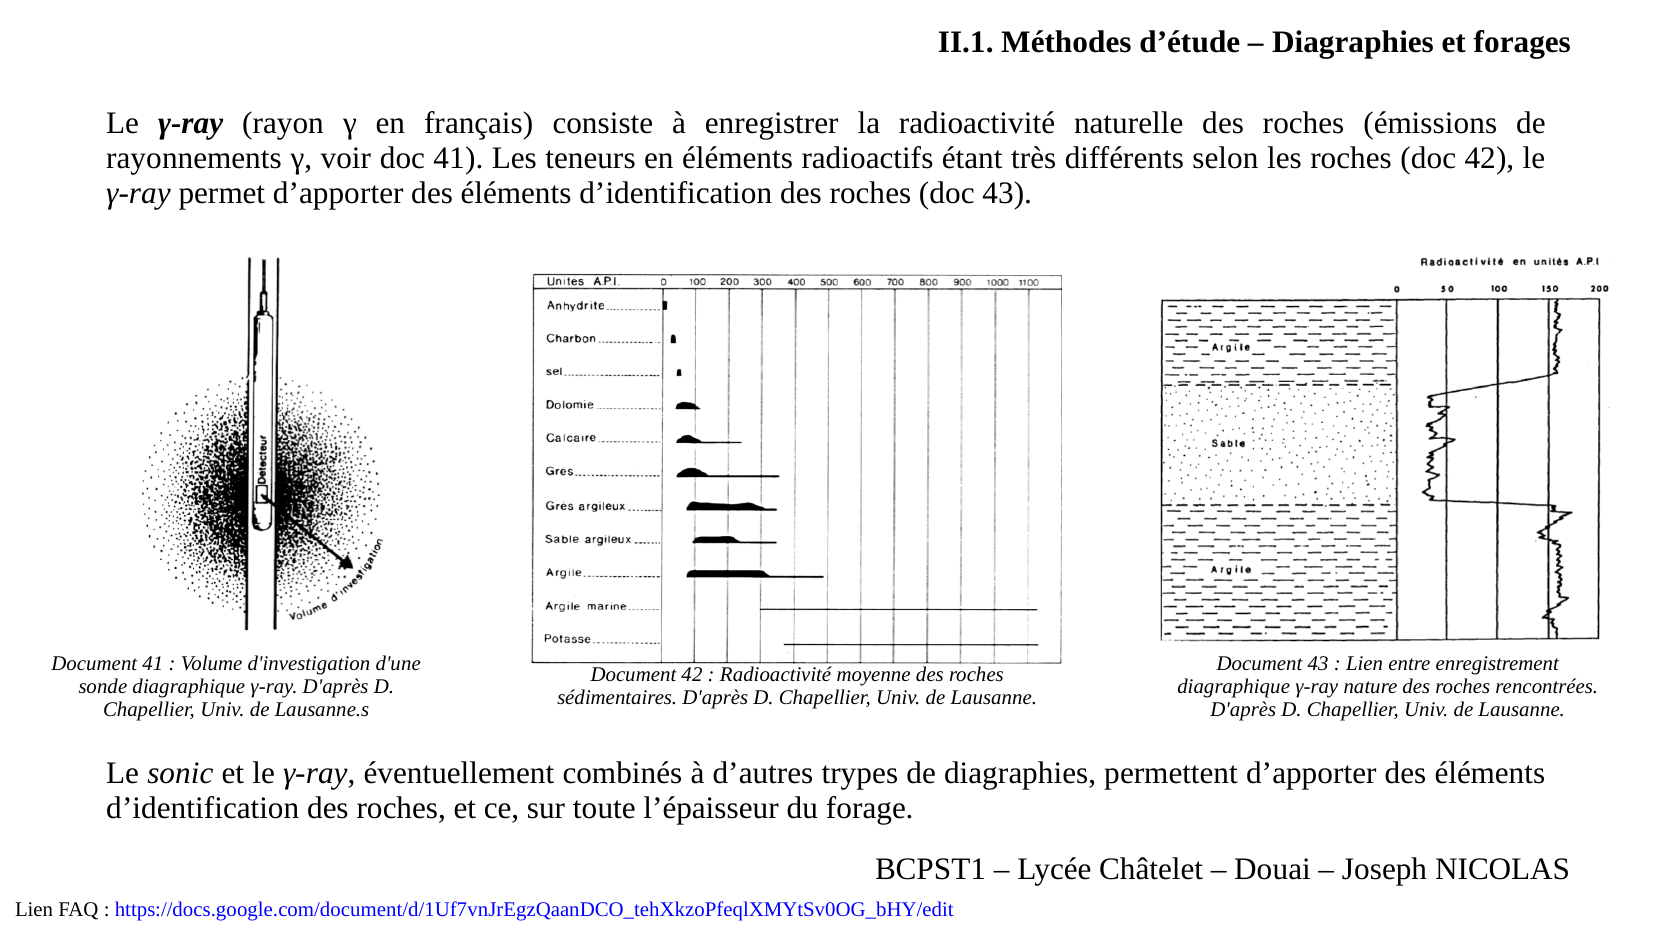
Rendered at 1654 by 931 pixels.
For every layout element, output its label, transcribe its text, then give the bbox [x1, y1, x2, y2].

text_box Document 41 : Volume d'investigation d'une sonde diagraphique γ-ray. D'après D. Chapellier, Univ. de Lausanne.s [47, 640, 426, 733]
text_box Le sonic et le γ-ray, éventuellement combinés à d’autres trypes de diagraphies, permettent d’apporter des éléments d’identification des roches, et ce, sur toute l’épaisseur du forage. [106, 755, 1548, 875]
picture [1151, 253, 1613, 642]
picture [129, 247, 387, 634]
text_box BCPST1 – Lycée Châtelet – Douai – Joseph NICOLAS [637, 832, 1571, 905]
text_box Document 43 : Lien entre enregistrement diagraphique γ-ray nature des roches rencontrées. D'après D. Chapellier, Univ. de Lausanne. [1169, 640, 1607, 733]
picture [530, 271, 1062, 664]
text_box II.1. Méthodes d’étude – Diagraphies et forages [401, 5, 1572, 78]
text_box Document 42 : Radioactivité moyenne des roches sédimentaires. D'après D. Chapellier, Univ. de Lausanne. [531, 640, 1063, 733]
text_box Lien FAQ : https://docs.google.com/document/d/1Uf7vnJrEgzQaanDCO_tehXkzoPfeqlXMYtSv0OG_bHY/edit [0, 897, 993, 931]
text_box Le γ-ray (rayon γ en français) consiste à enregistrer la radioactivité naturelle des roches (émissions de rayonnements γ, voir doc 41). Les teneurs en éléments radioactifs étant très différents selon les roches (doc 42), le γ-ray permet d’apporter des éléments d’identification des roches (doc 43). [106, 106, 1548, 225]
